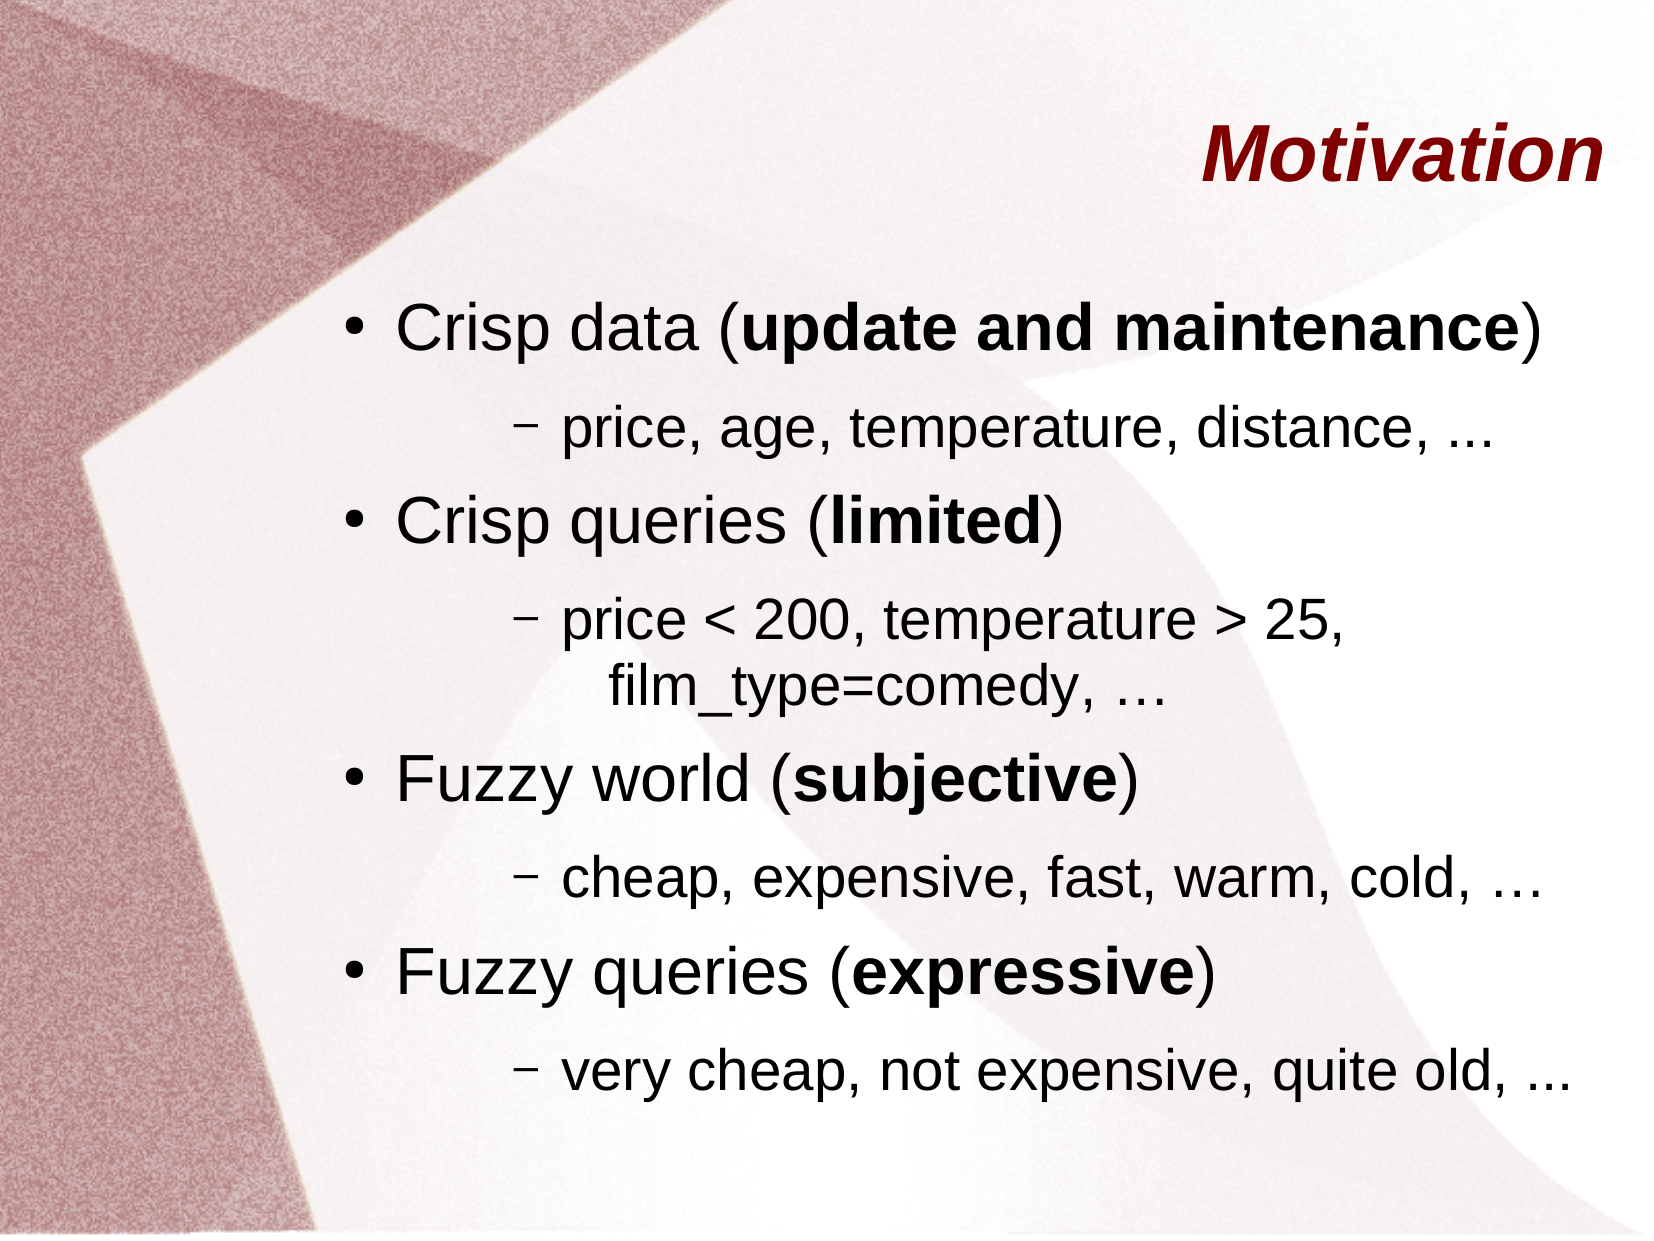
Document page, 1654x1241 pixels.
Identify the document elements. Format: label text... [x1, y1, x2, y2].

picture [0, 0, 1654, 1241]
title Motivation [596, 49, 1607, 257]
list Crisp data (update and maintenance) price, age, temperature, distance, ... Crisp queries (limited) price < 200, temperature > 25, film_type=comedy, … Fuzzy world (subjective) cheap, expensive, fast, warm, cold, … Fuzzy queries (expressive) very cheap, not expensive, quite old, ... [324, 290, 1601, 1202]
